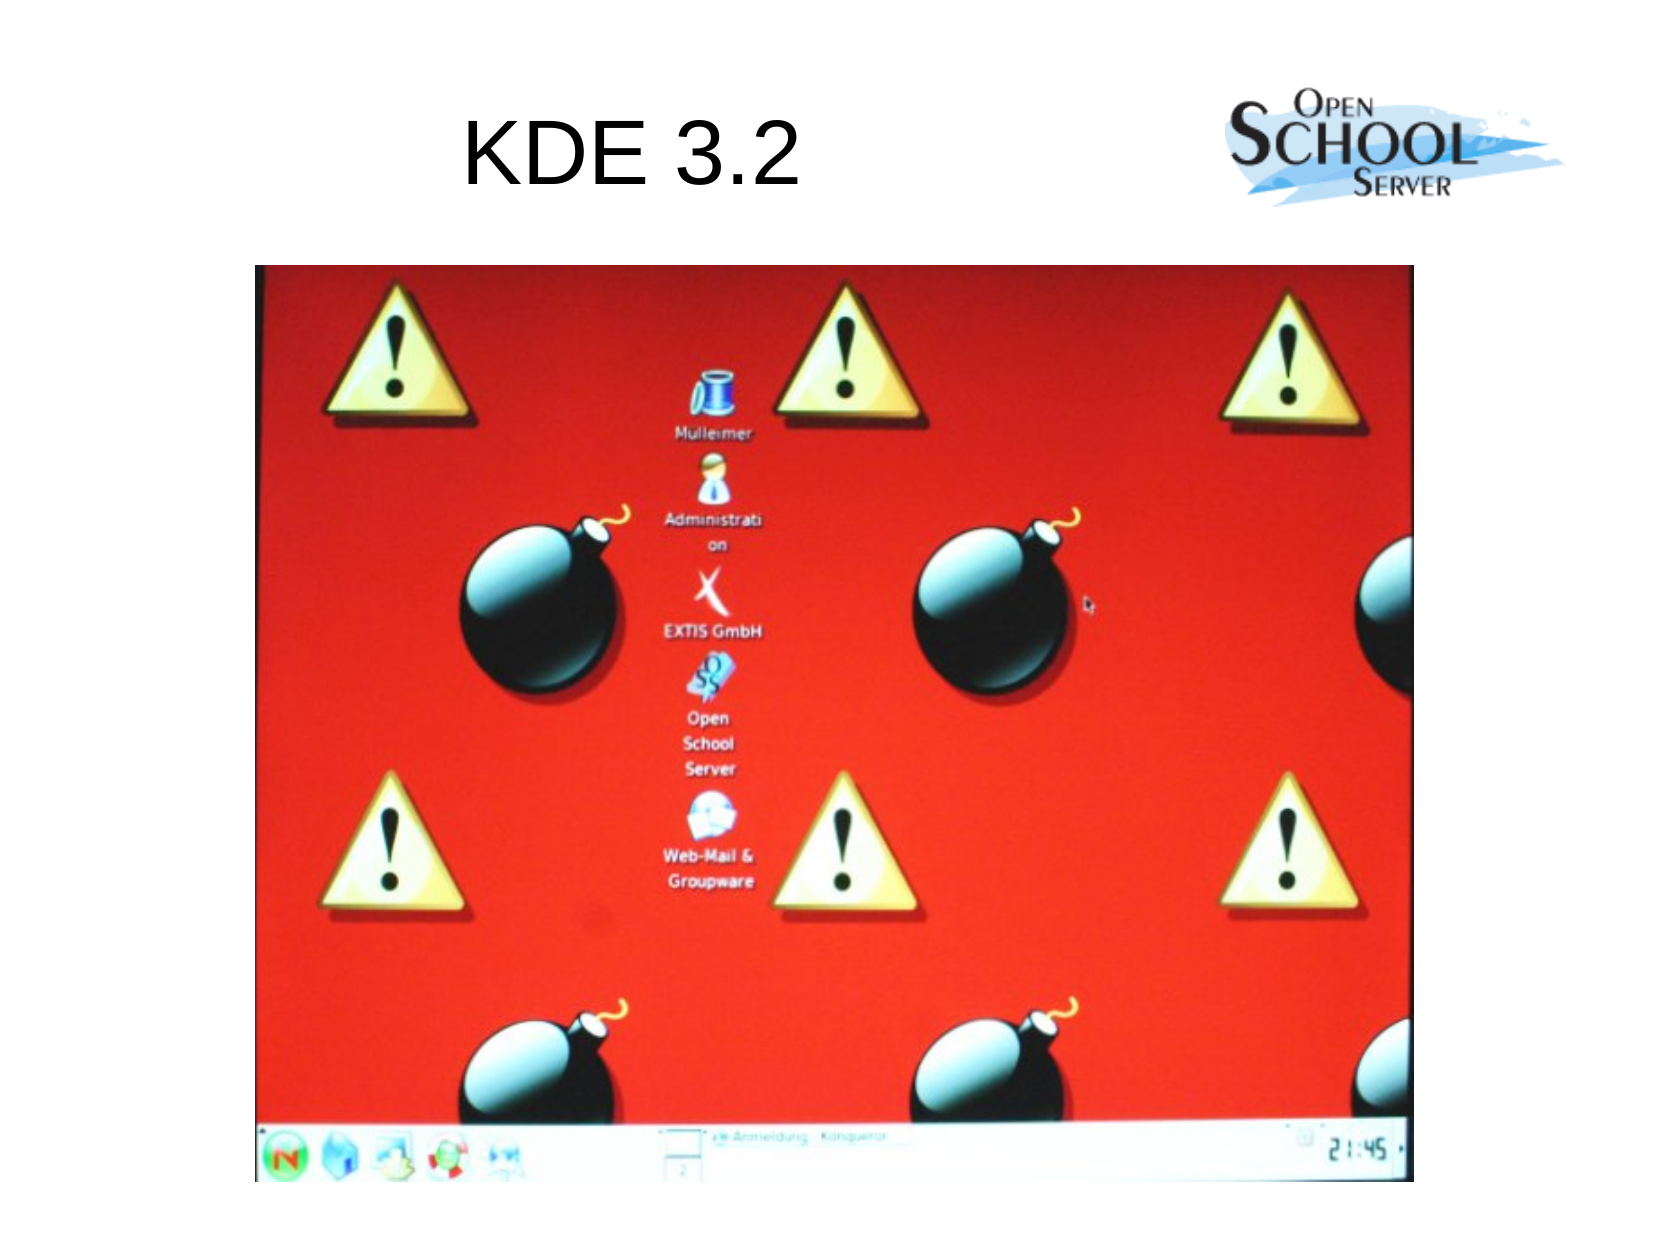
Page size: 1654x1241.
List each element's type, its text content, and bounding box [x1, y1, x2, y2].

picture [1225, 82, 1565, 207]
picture [255, 265, 1414, 1182]
title KDE 3.2 [82, 56, 1182, 250]
